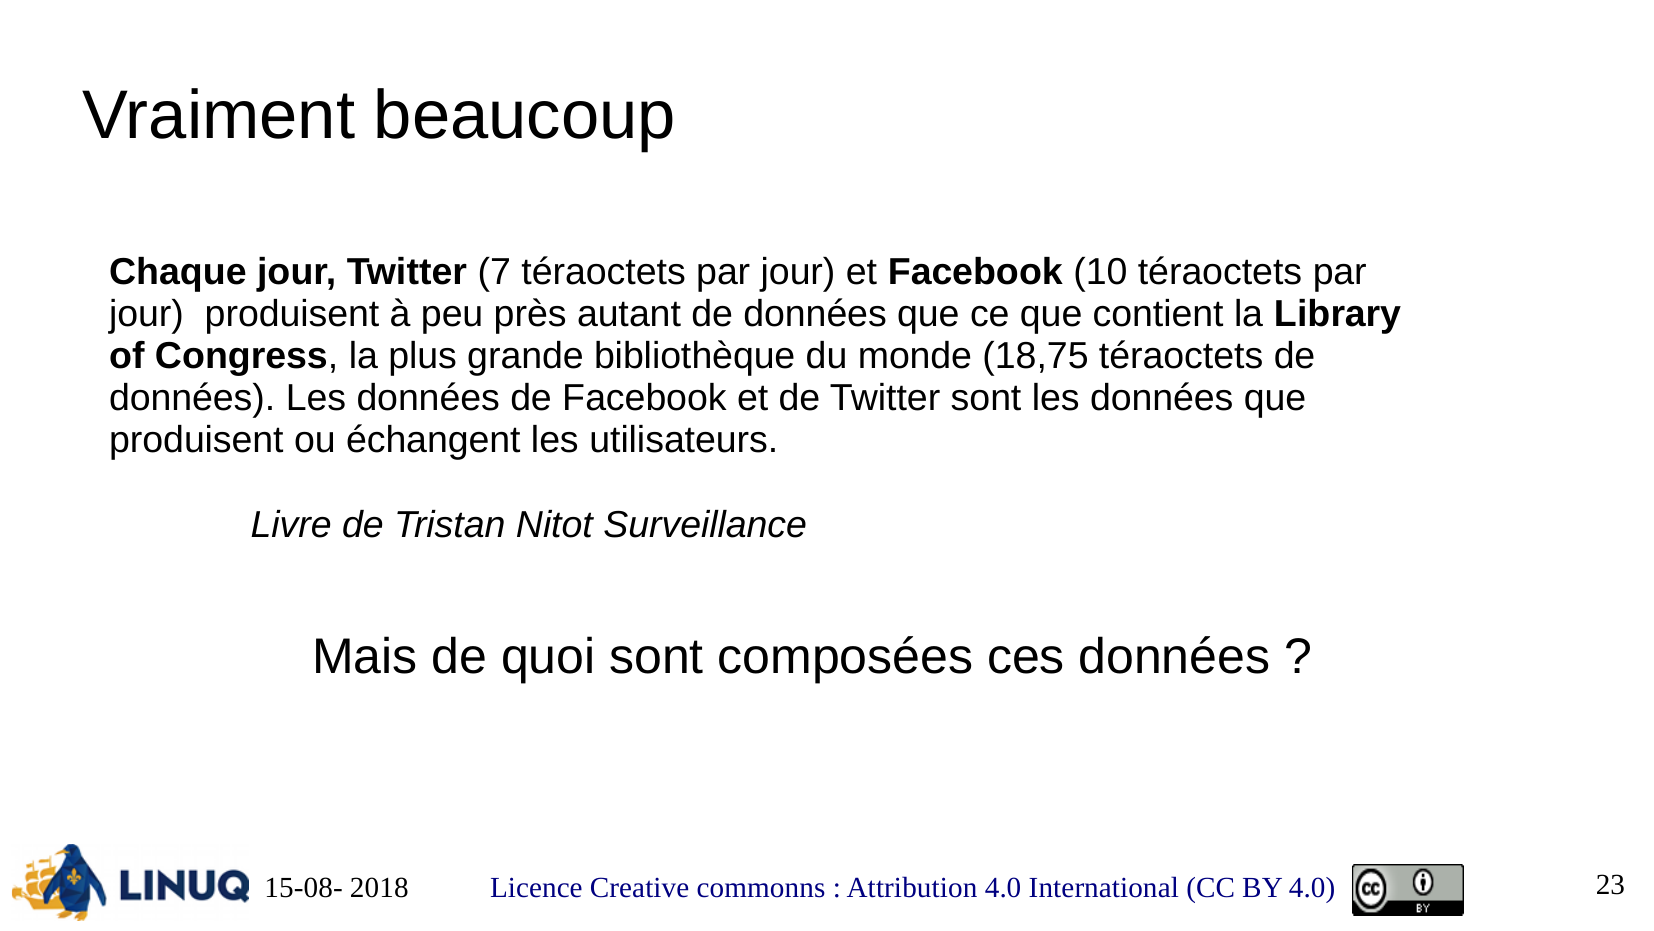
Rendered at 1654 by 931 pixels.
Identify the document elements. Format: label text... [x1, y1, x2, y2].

picture [1352, 864, 1464, 916]
text_box Mais de quoi sont composées ces données ? [312, 617, 1447, 695]
title Vraiment beaucoup [82, 37, 1571, 193]
picture [11, 844, 249, 921]
text_box Chaque jour, Twitter (7 téraoctets par jour) et Facebook (10 téraoctets par jour) produisent à peu près autant de données que ce que contient la Library of Congress, la plus grande bibliothèque du monde (18,75 téraoctets de données). Les données de Facebook et de Twitter sont les données que produisent ou échangent les utilisateurs. [94, 200, 1441, 756]
text_box Livre de Tristan Nitot Surveillance [235, 496, 823, 553]
